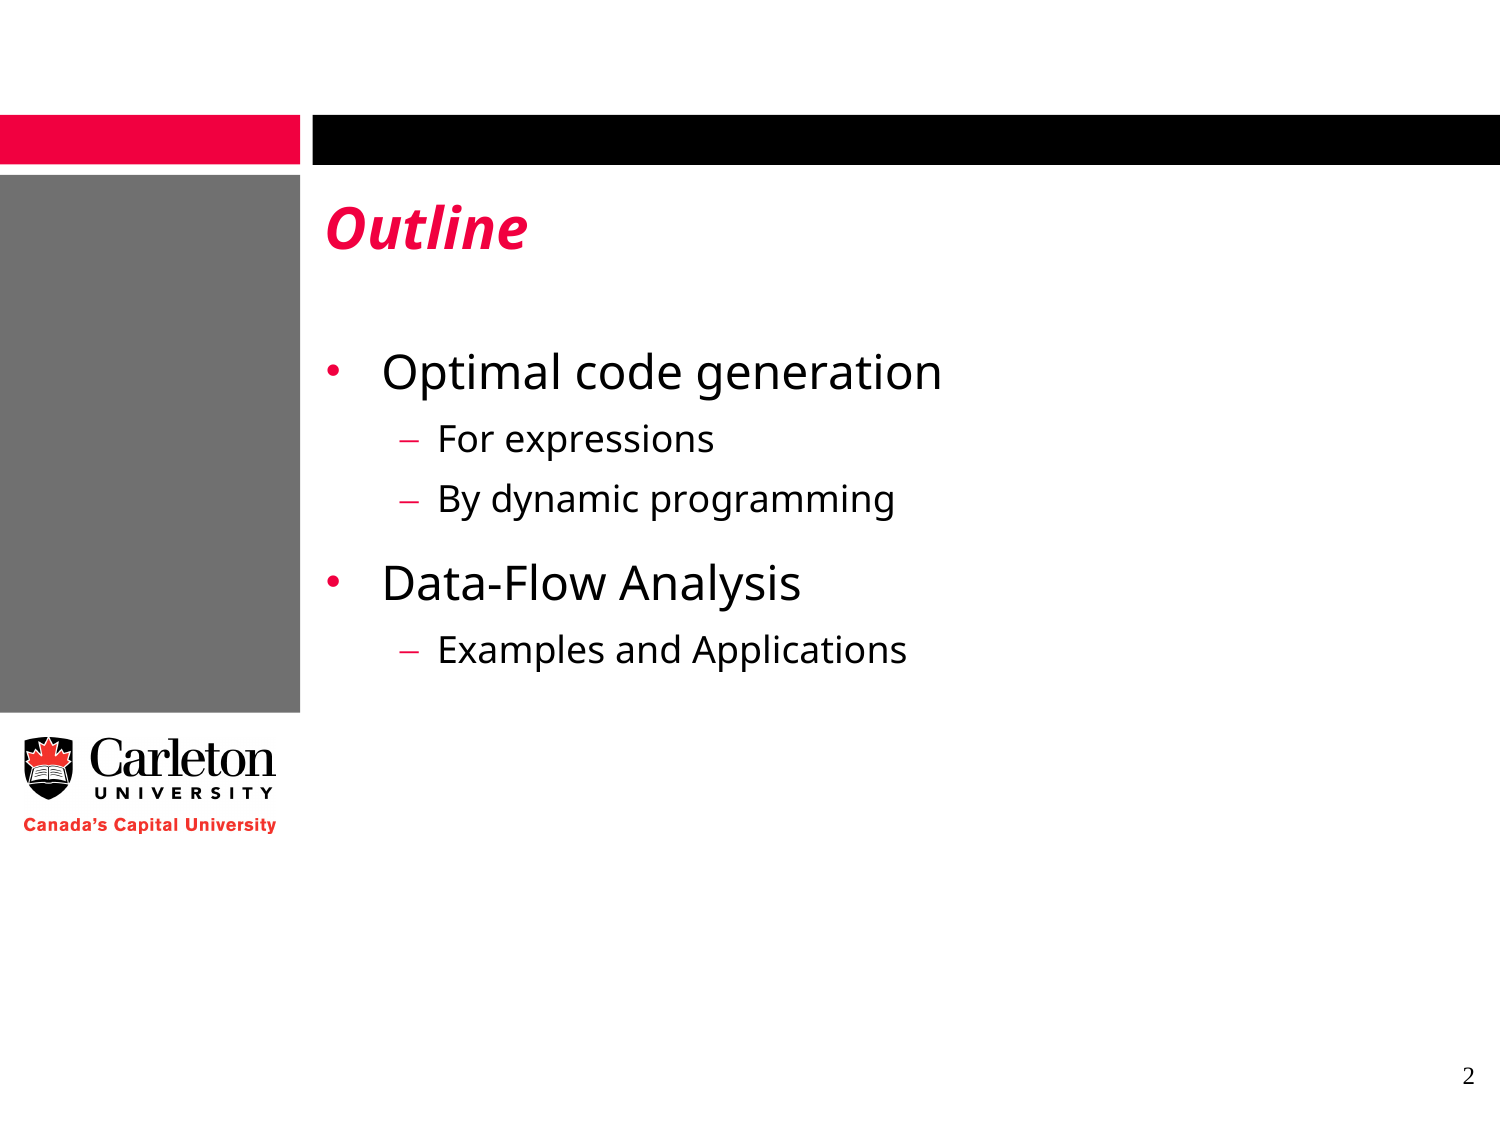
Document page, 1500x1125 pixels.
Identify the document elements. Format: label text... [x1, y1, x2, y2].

title Outline [324, 187, 1450, 324]
picture [24, 737, 276, 834]
list Optimal code generation For expressions By dynamic programming Data-Flow Analysis Examples and Applications [324, 324, 1450, 1068]
